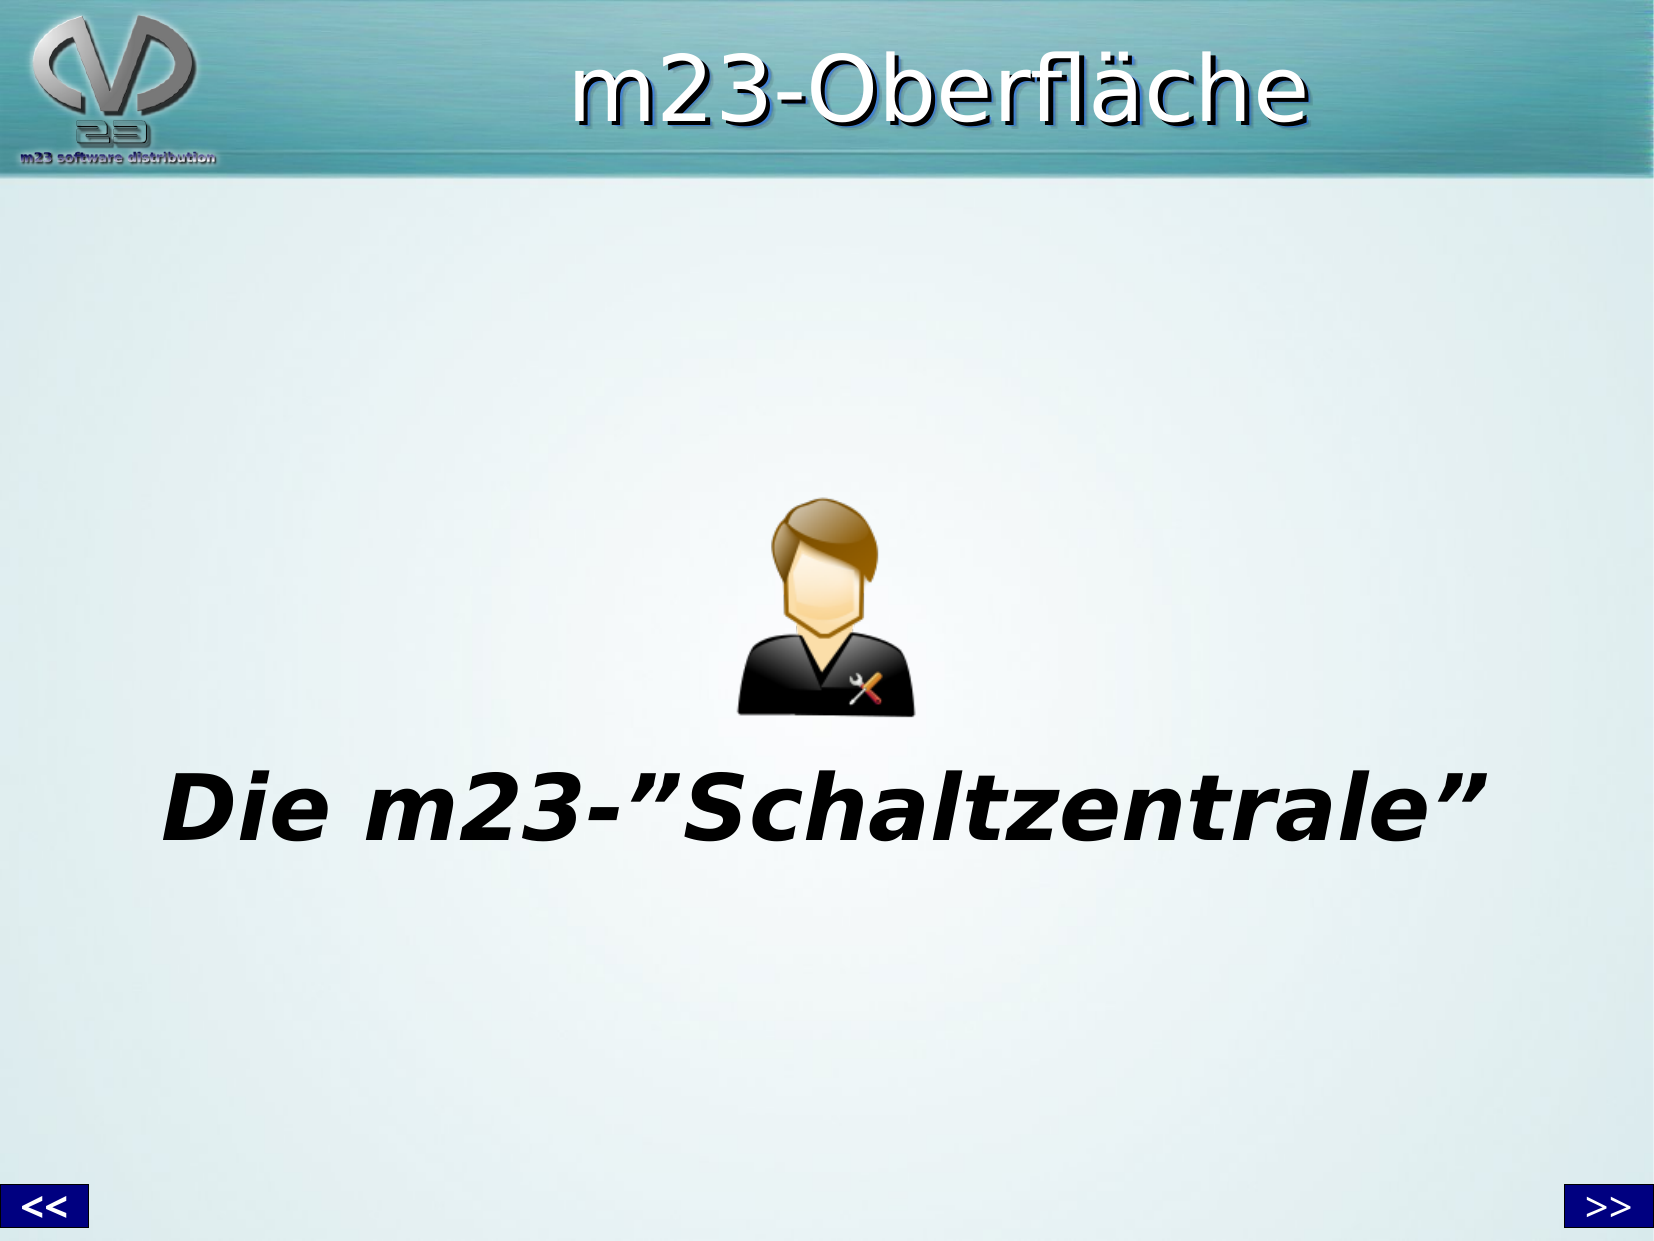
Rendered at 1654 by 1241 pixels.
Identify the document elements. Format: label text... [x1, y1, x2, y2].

picture [0, 0, 1654, 1241]
text_box Die m23-”Schaltzentrale” [158, 755, 1495, 911]
title m23-Oberfläche [224, 2, 1654, 178]
